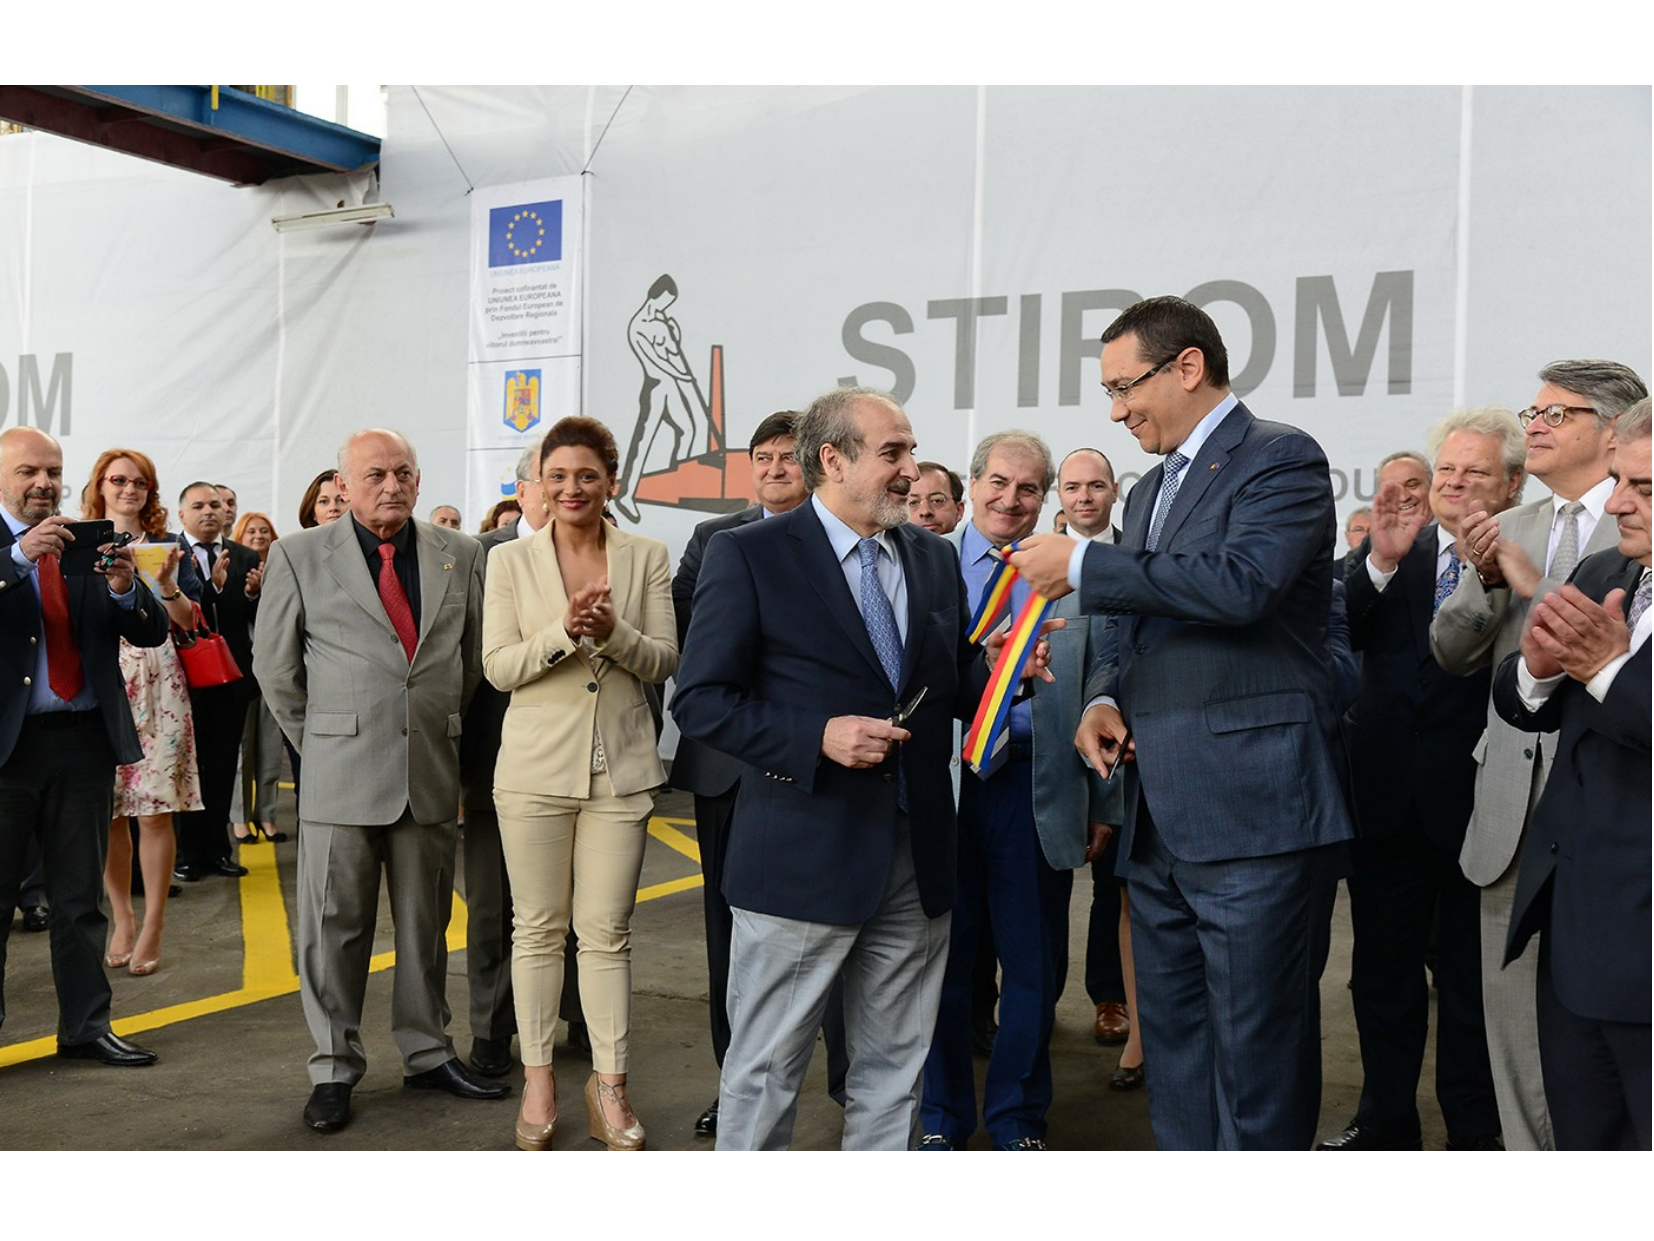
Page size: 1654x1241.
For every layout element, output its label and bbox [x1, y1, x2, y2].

picture [0, 85, 1652, 1151]
